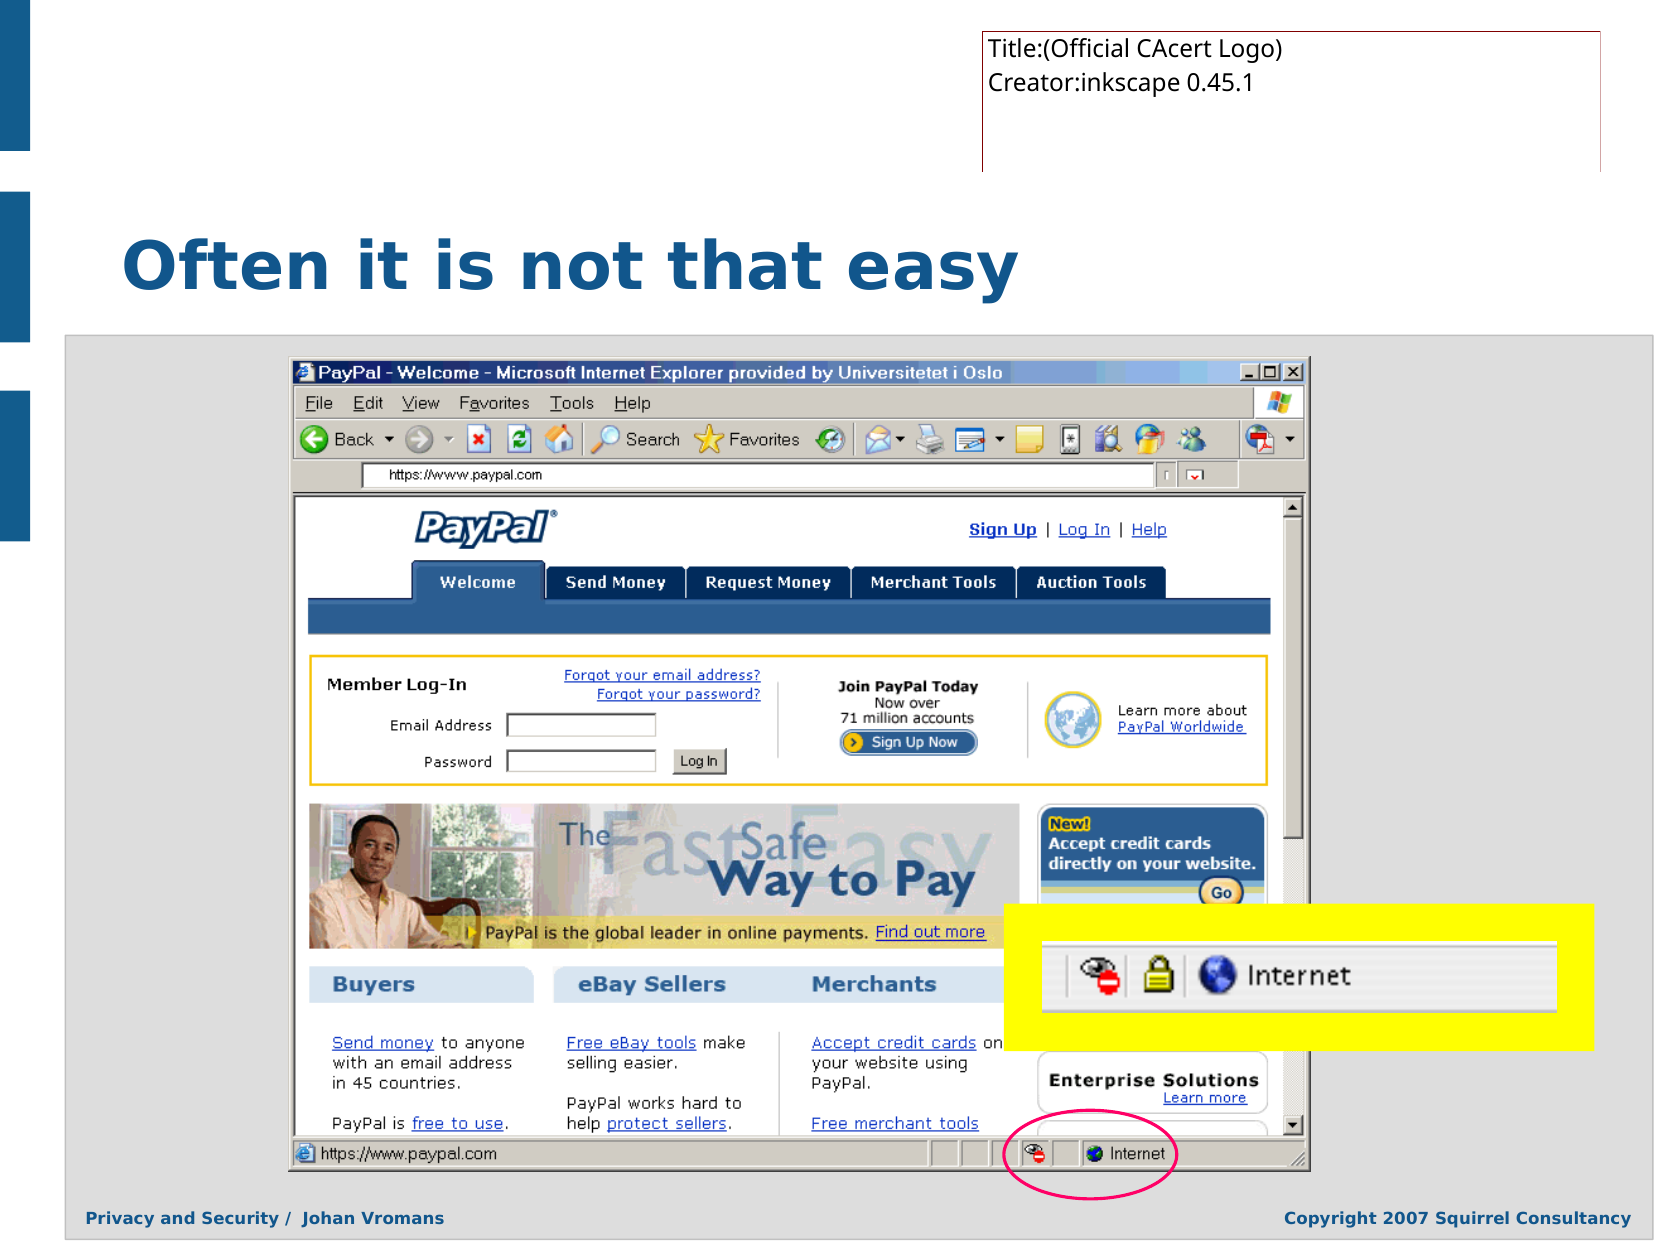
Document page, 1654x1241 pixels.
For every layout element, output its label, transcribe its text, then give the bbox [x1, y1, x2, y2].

picture [288, 356, 1311, 1172]
picture [1042, 941, 1557, 1013]
picture [1006, 1112, 1175, 1172]
text_box [1003, 903, 1595, 1052]
title Often it is not that easy [121, 206, 1533, 326]
